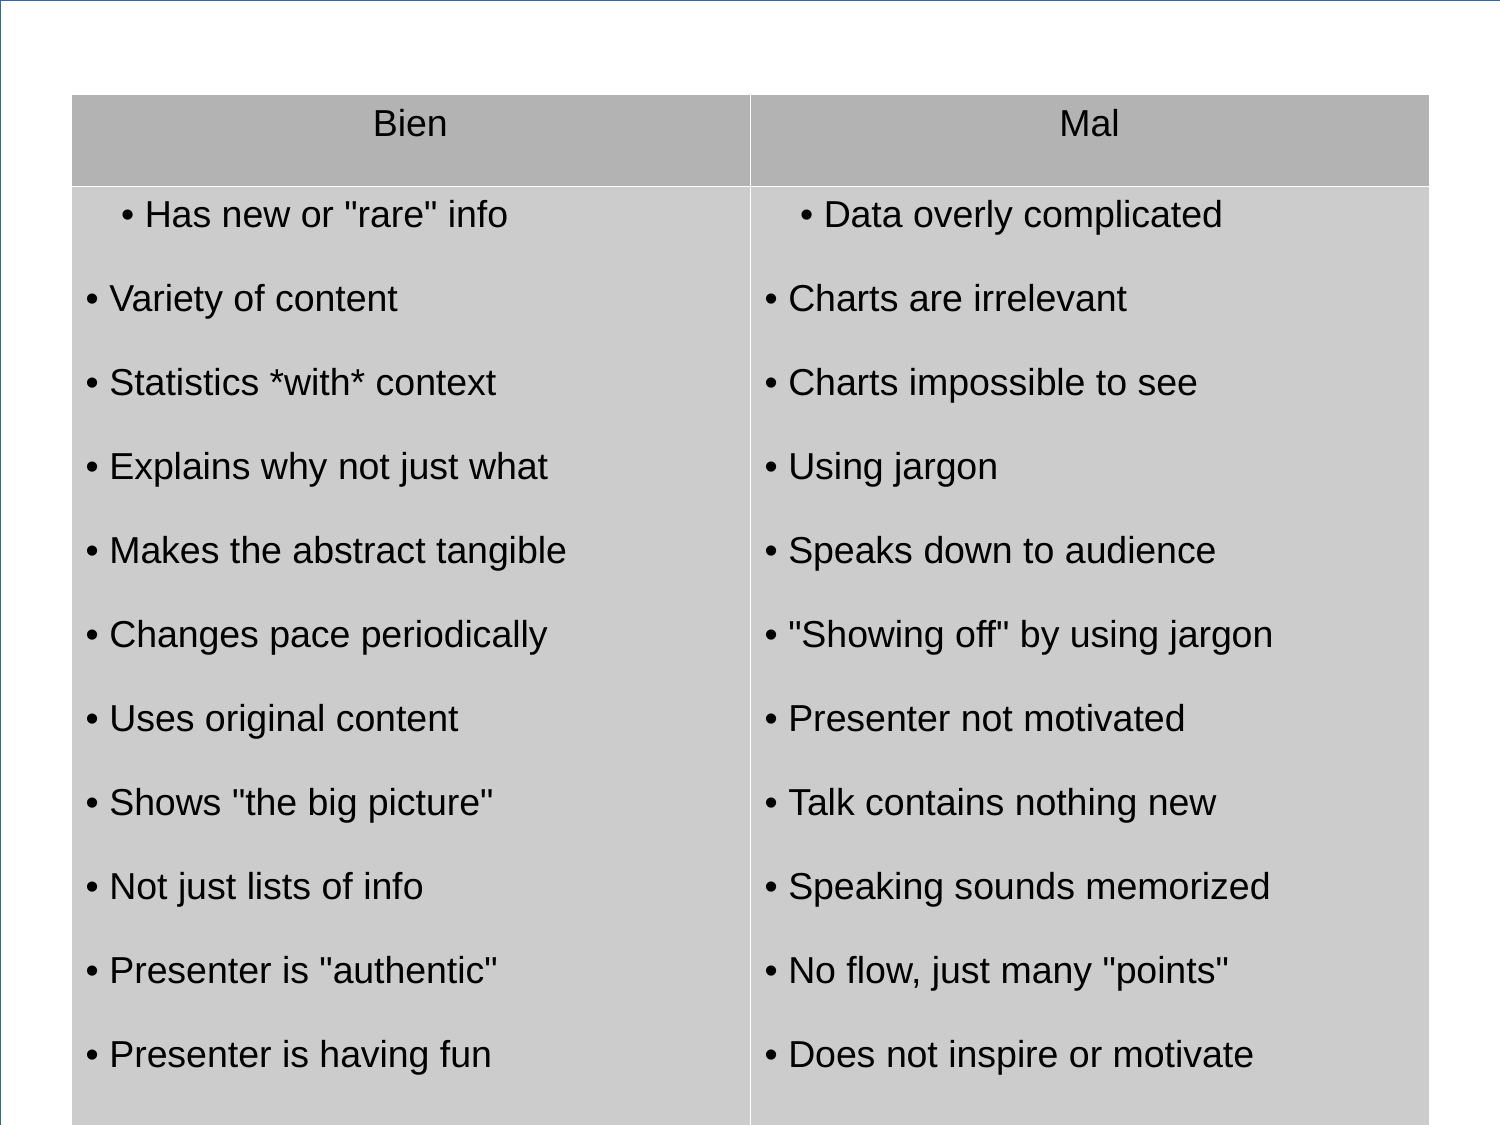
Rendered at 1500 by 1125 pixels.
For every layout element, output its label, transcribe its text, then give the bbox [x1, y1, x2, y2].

table_header Mal [751, 95, 1429, 186]
table_cell • Has new or "rare" info • Variety of content • Statistics *with* context • Explains why not just what • Makes the abstract tangible • Changes pace periodically • Uses original content • Shows "the big picture" • Not just lists of info • Presenter is "authentic" • Presenter is having fun [72, 187, 750, 1125]
text_box [0, 0, 1500, 1125]
table_header Bien [72, 95, 750, 186]
table_cell • Data overly complicated • Charts are irrelevant • Charts impossible to see • Using jargon • Speaks down to audience • "Showing off" by using jargon • Presenter not motivated • Talk contains nothing new • Speaking sounds memorized • No flow, just many "points" • Does not inspire or motivate [751, 187, 1429, 1125]
